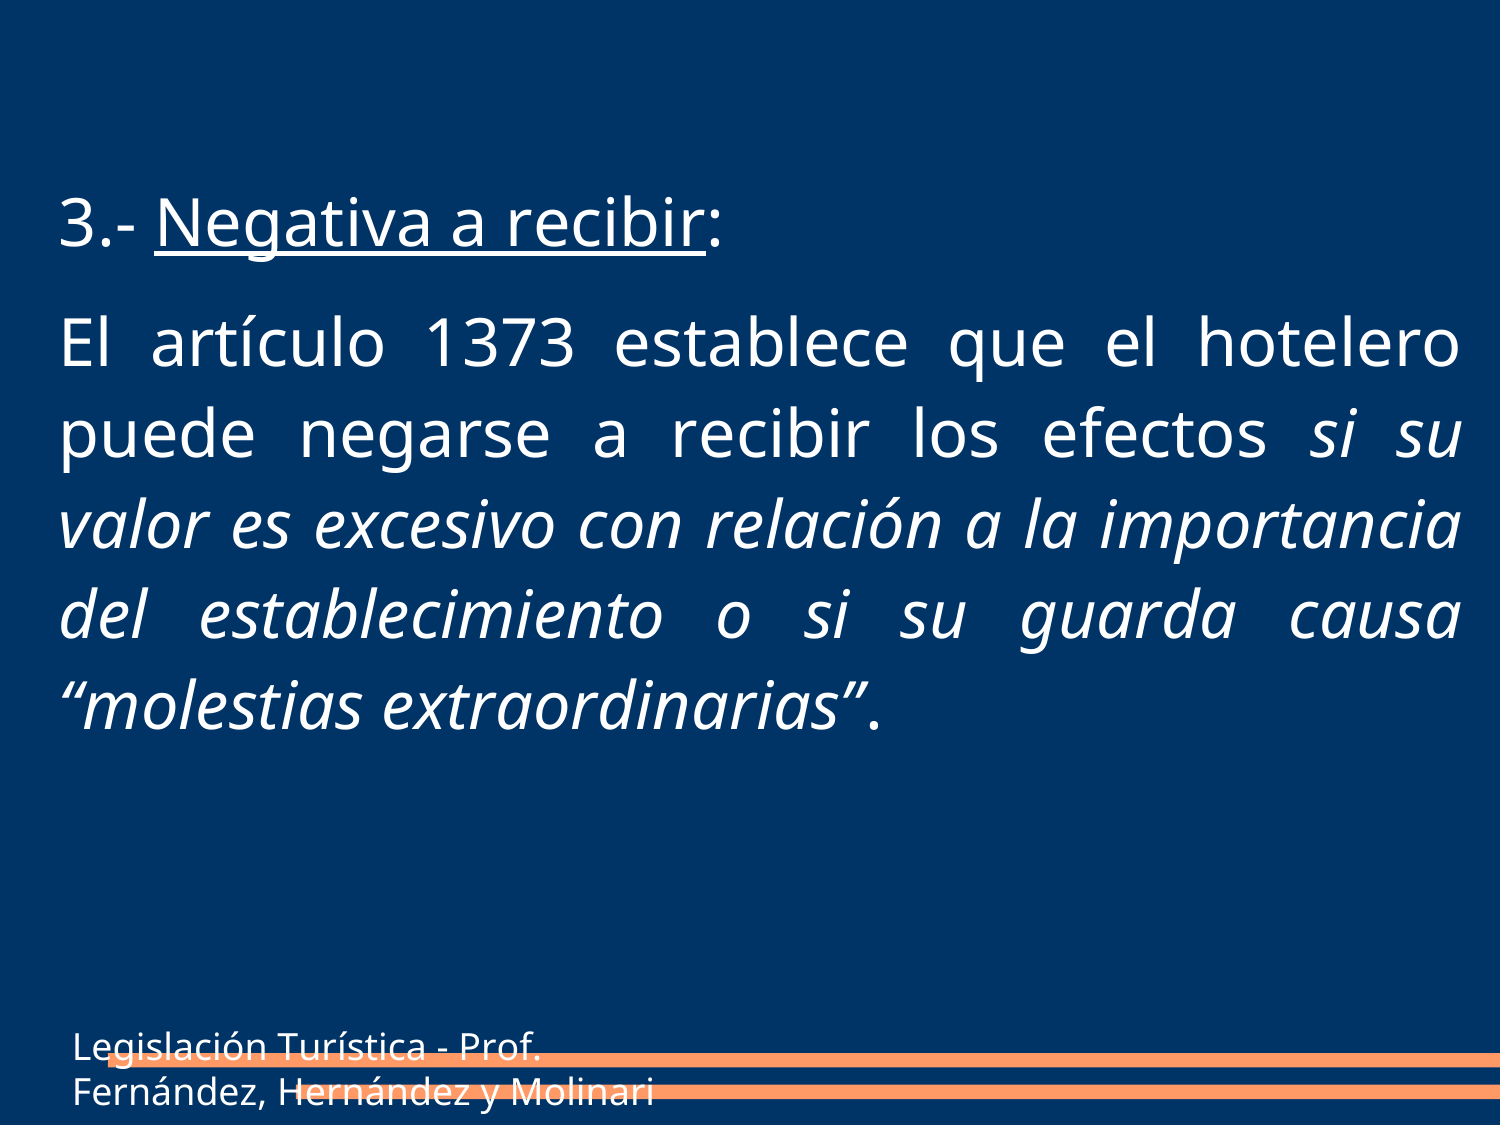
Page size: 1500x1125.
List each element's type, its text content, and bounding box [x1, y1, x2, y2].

subtitle 3.- Negativa a recibir: El artículo 1373 establece que el hotelero puede negarse a recibir los efectos si su valor es excesivo con relación a la importancia del establecimiento o si su guarda causa “molestias extraordinarias”. [59, 52, 1465, 1004]
footer Legislación Turística - Prof. Fernández, Hernández y Molinari [57, 1015, 756, 1066]
